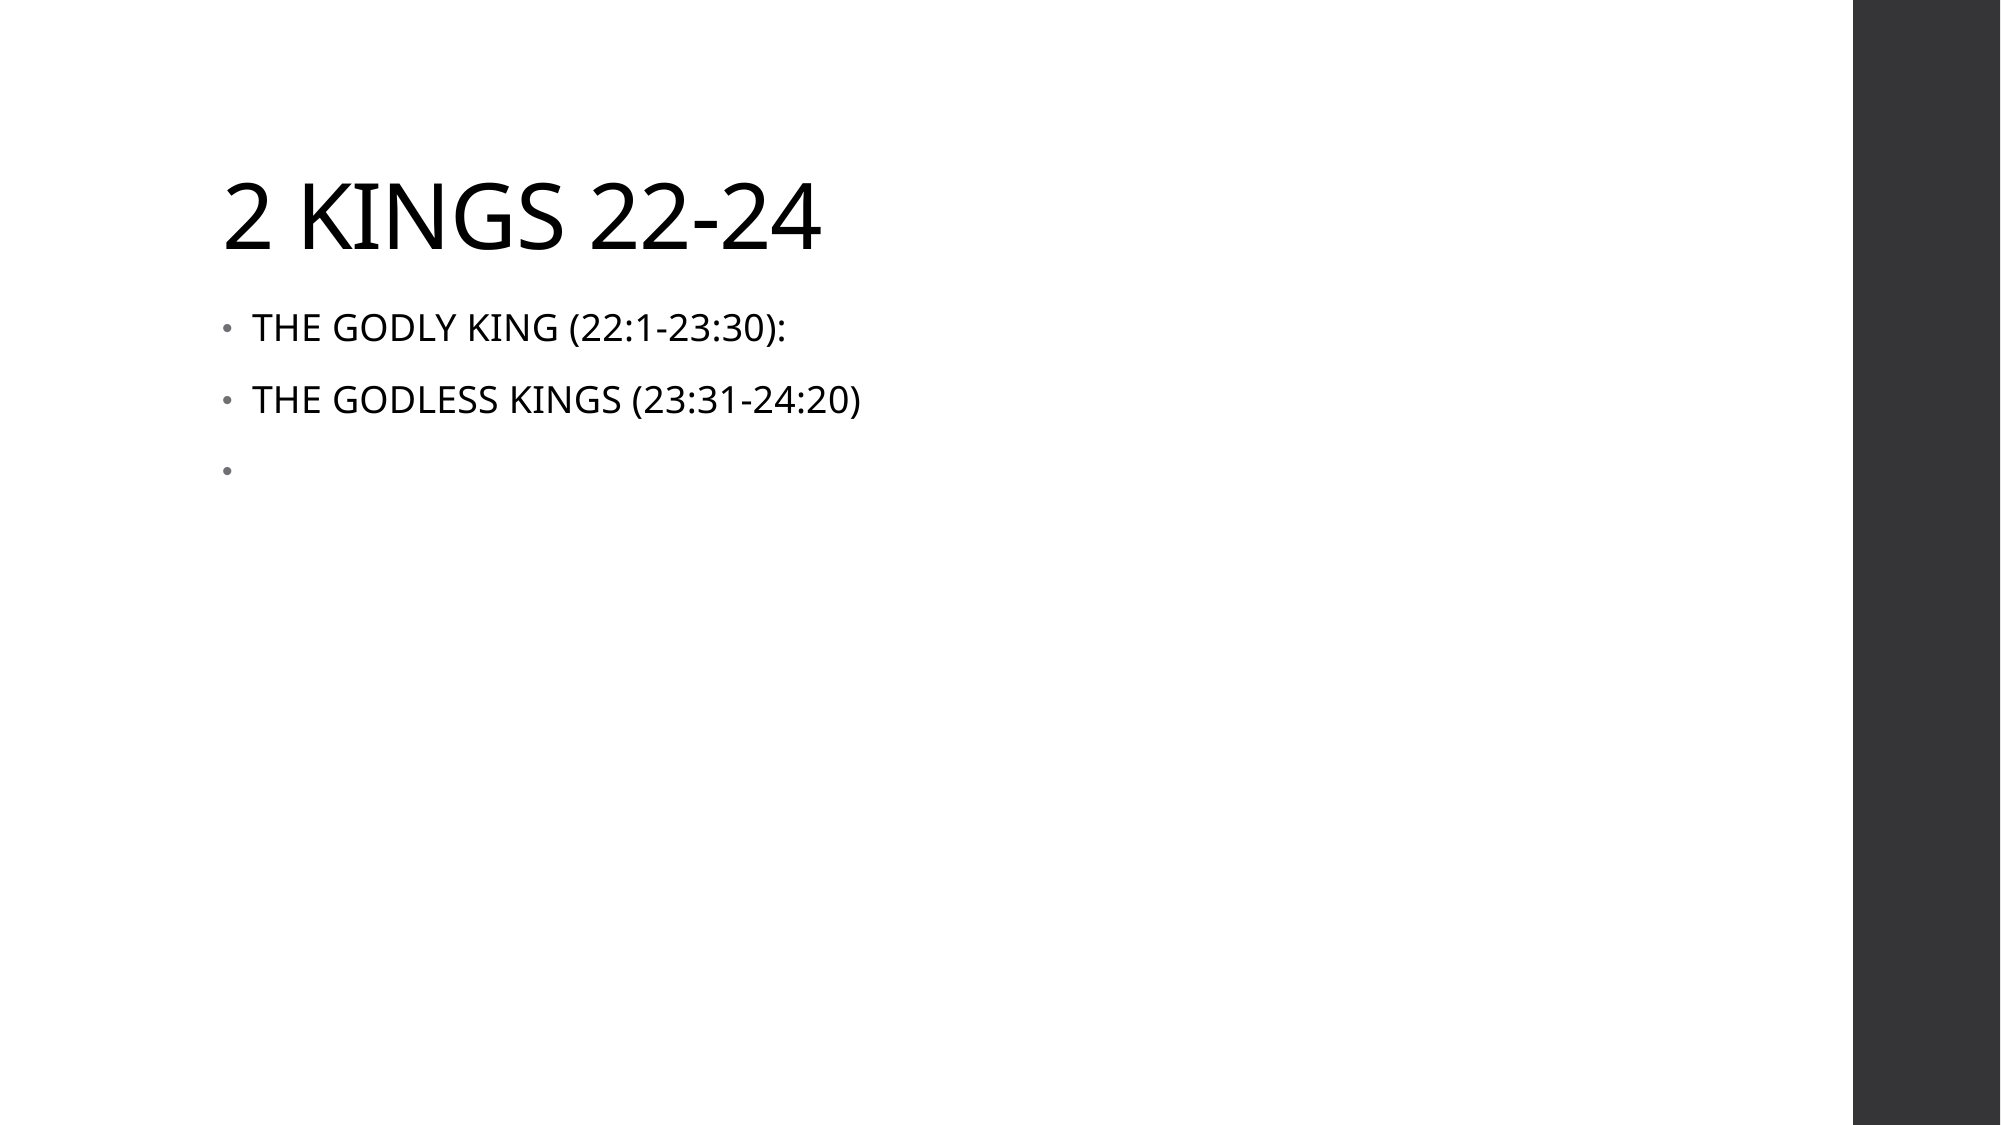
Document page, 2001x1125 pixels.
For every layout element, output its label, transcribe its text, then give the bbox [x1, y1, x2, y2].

title 2 KINGS 22-24 [206, 60, 1797, 278]
list THE GODLY KING (22:1-23:30): THE GODLESS KINGS (23:31-24:20) [206, 299, 1617, 1014]
